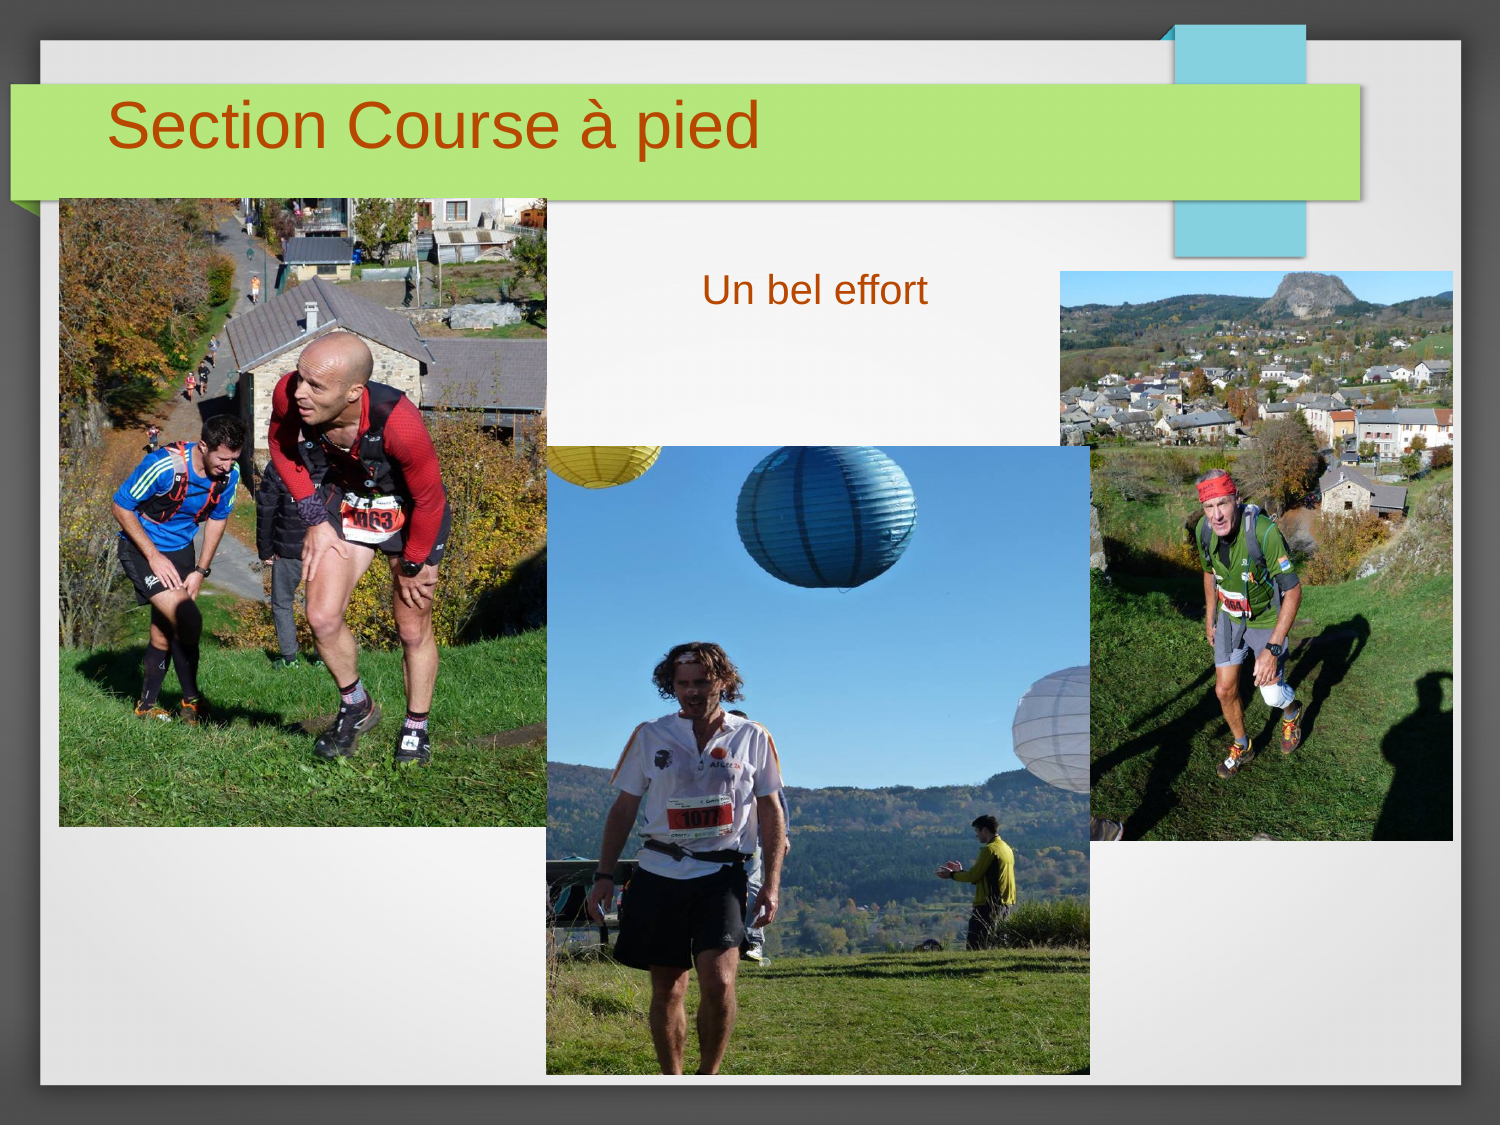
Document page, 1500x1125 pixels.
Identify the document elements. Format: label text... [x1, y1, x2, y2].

title Section Course à pied [0, 74, 1158, 250]
picture [0, 0, 1500, 1125]
text_box Un bel effort [625, 259, 1004, 319]
